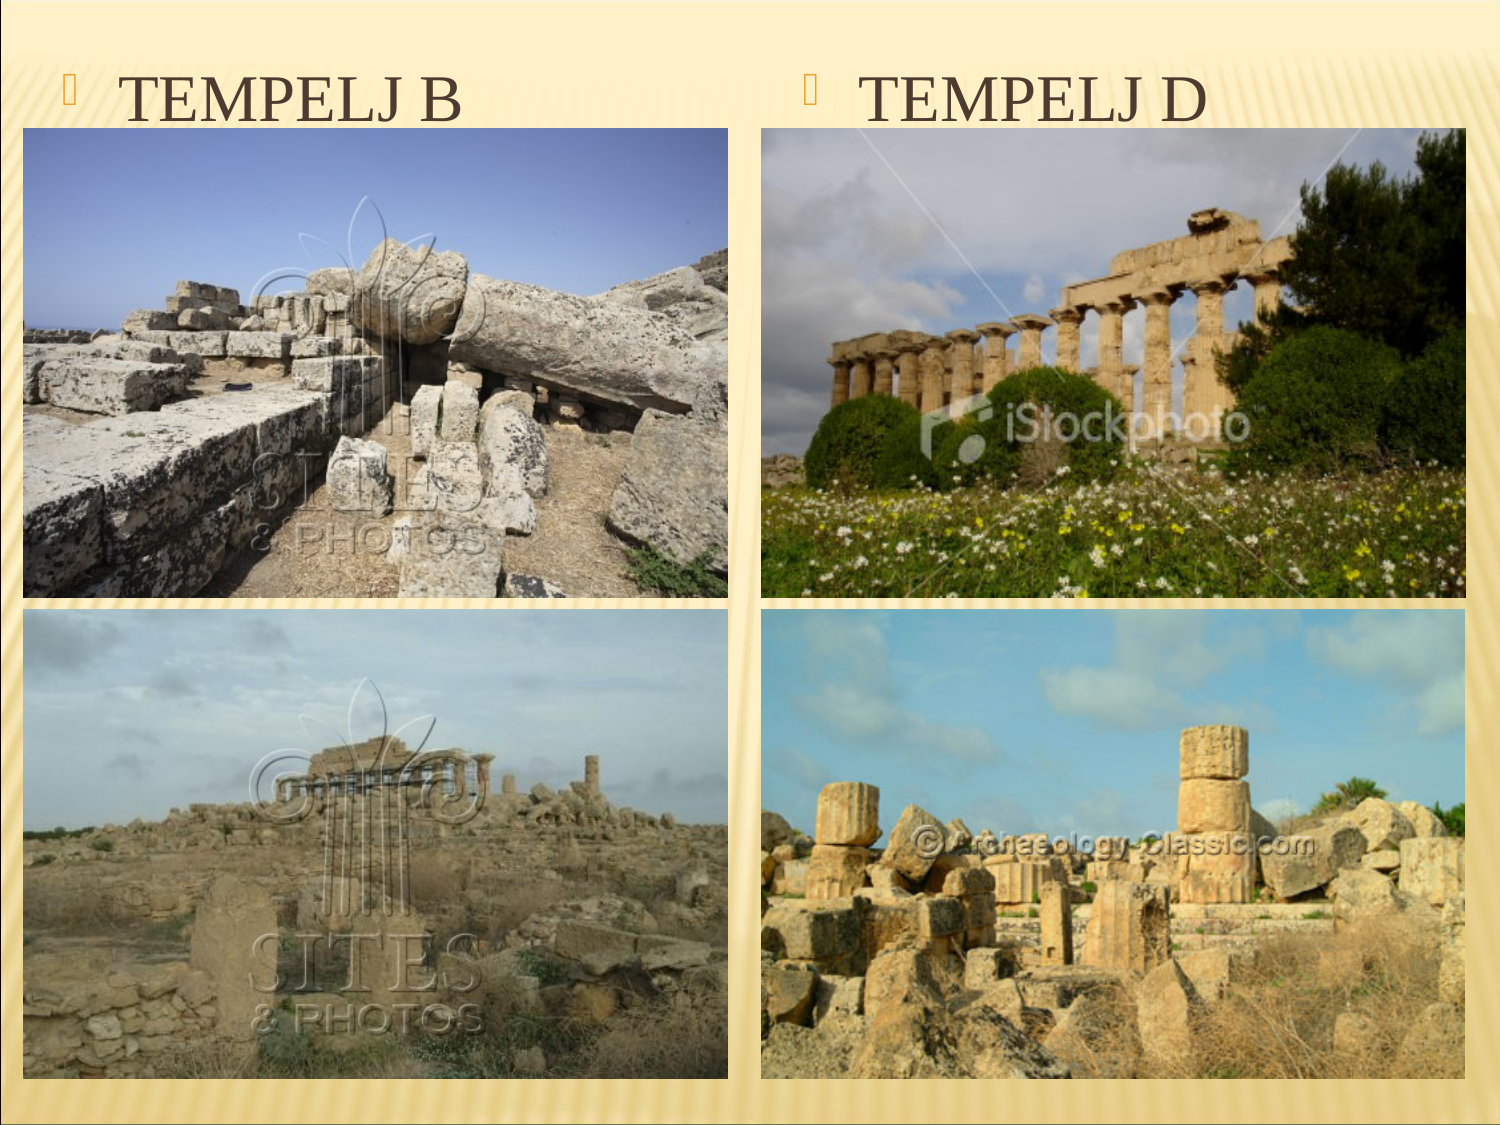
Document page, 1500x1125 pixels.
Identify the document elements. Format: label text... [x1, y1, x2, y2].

list TEMPELJ B [46, 598, 688, 609]
list TEMPELJ B [46, 46, 688, 128]
picture [0, 0, 1500, 1125]
list TEMPELJ D [787, 46, 1500, 1038]
